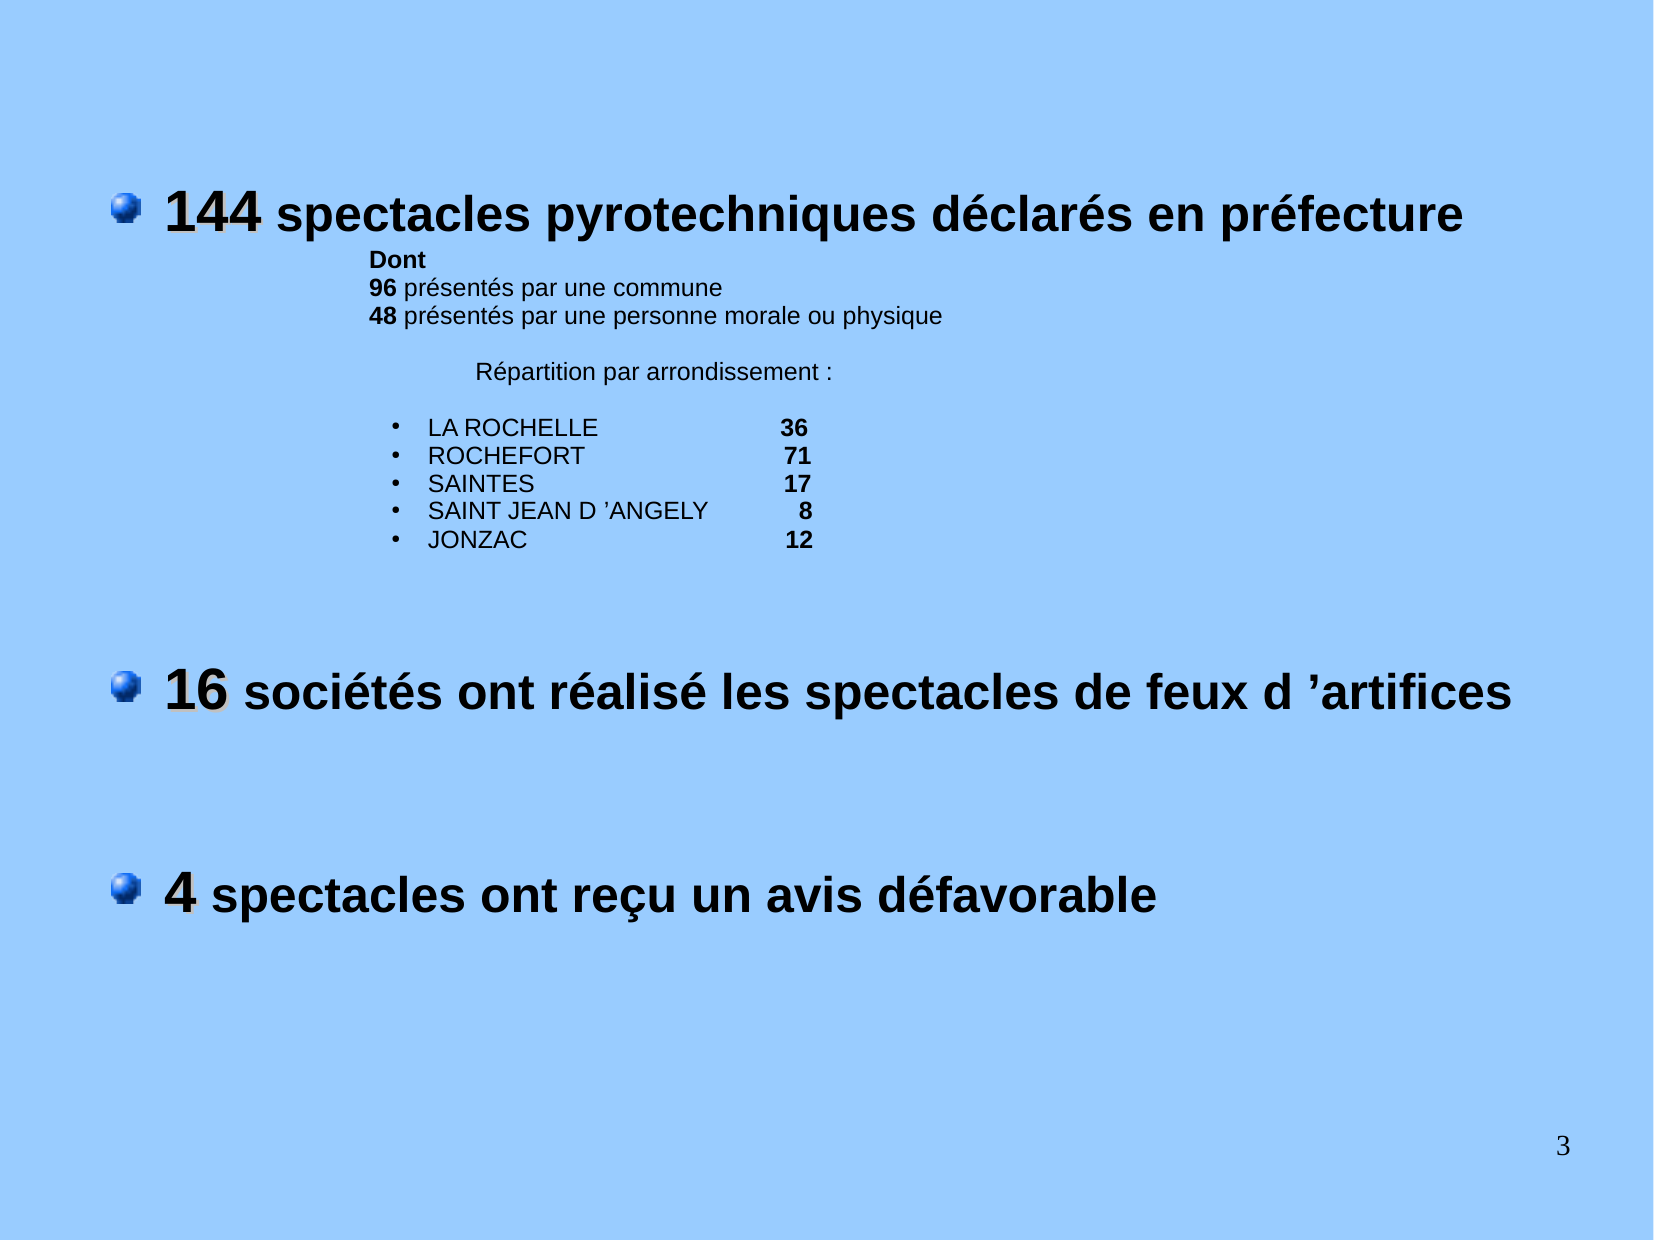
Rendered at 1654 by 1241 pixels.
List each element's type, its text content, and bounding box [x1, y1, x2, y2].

text_box Dont 96 présentés par une commune 48 présentés par une personne morale ou physique Répartition par arrondissement : LA ROCHELLE 36 ROCHEFORT 71 SAINTES 17 SAINT JEAN D ’ANGELY 8 JONZAC 12 [177, 238, 1229, 567]
list 144 spectacles pyrotechniques déclarés en préfecture 16 sociétés ont réalisé les spectacles de feux d ’artifices 4 spectacles ont reçu un avis défavorable [78, 165, 1636, 951]
